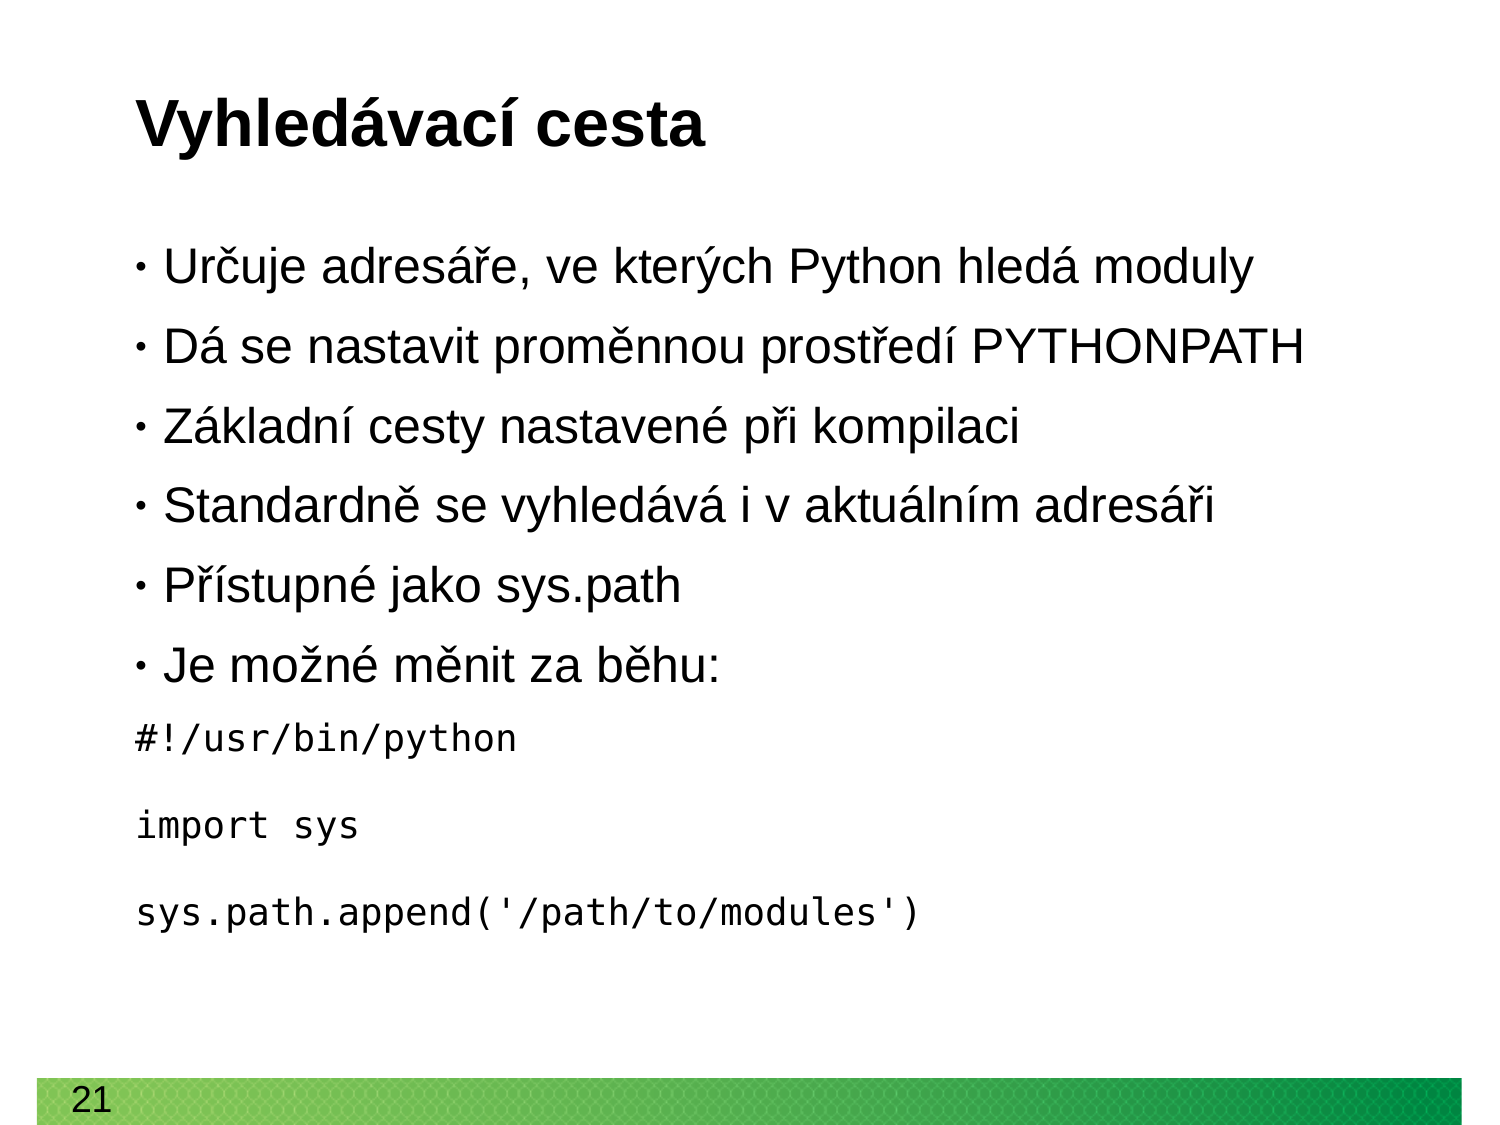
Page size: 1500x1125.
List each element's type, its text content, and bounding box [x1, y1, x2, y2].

picture [36, 1078, 1462, 1125]
list Určuje adresáře, ve kterých Python hledá moduly Dá se nastavit proměnnou prostředí PYTHONPATH Základní cesty nastavené při kompilaci Standardně se vyhledává i v aktuálním adresáři Přístupné jako sys.path Je možné měnit za běhu: #!/usr/bin/python import sys sys.path.append('/path/to/modules') [135, 238, 1372, 982]
title Vyhledávací cesta [135, 41, 1372, 204]
